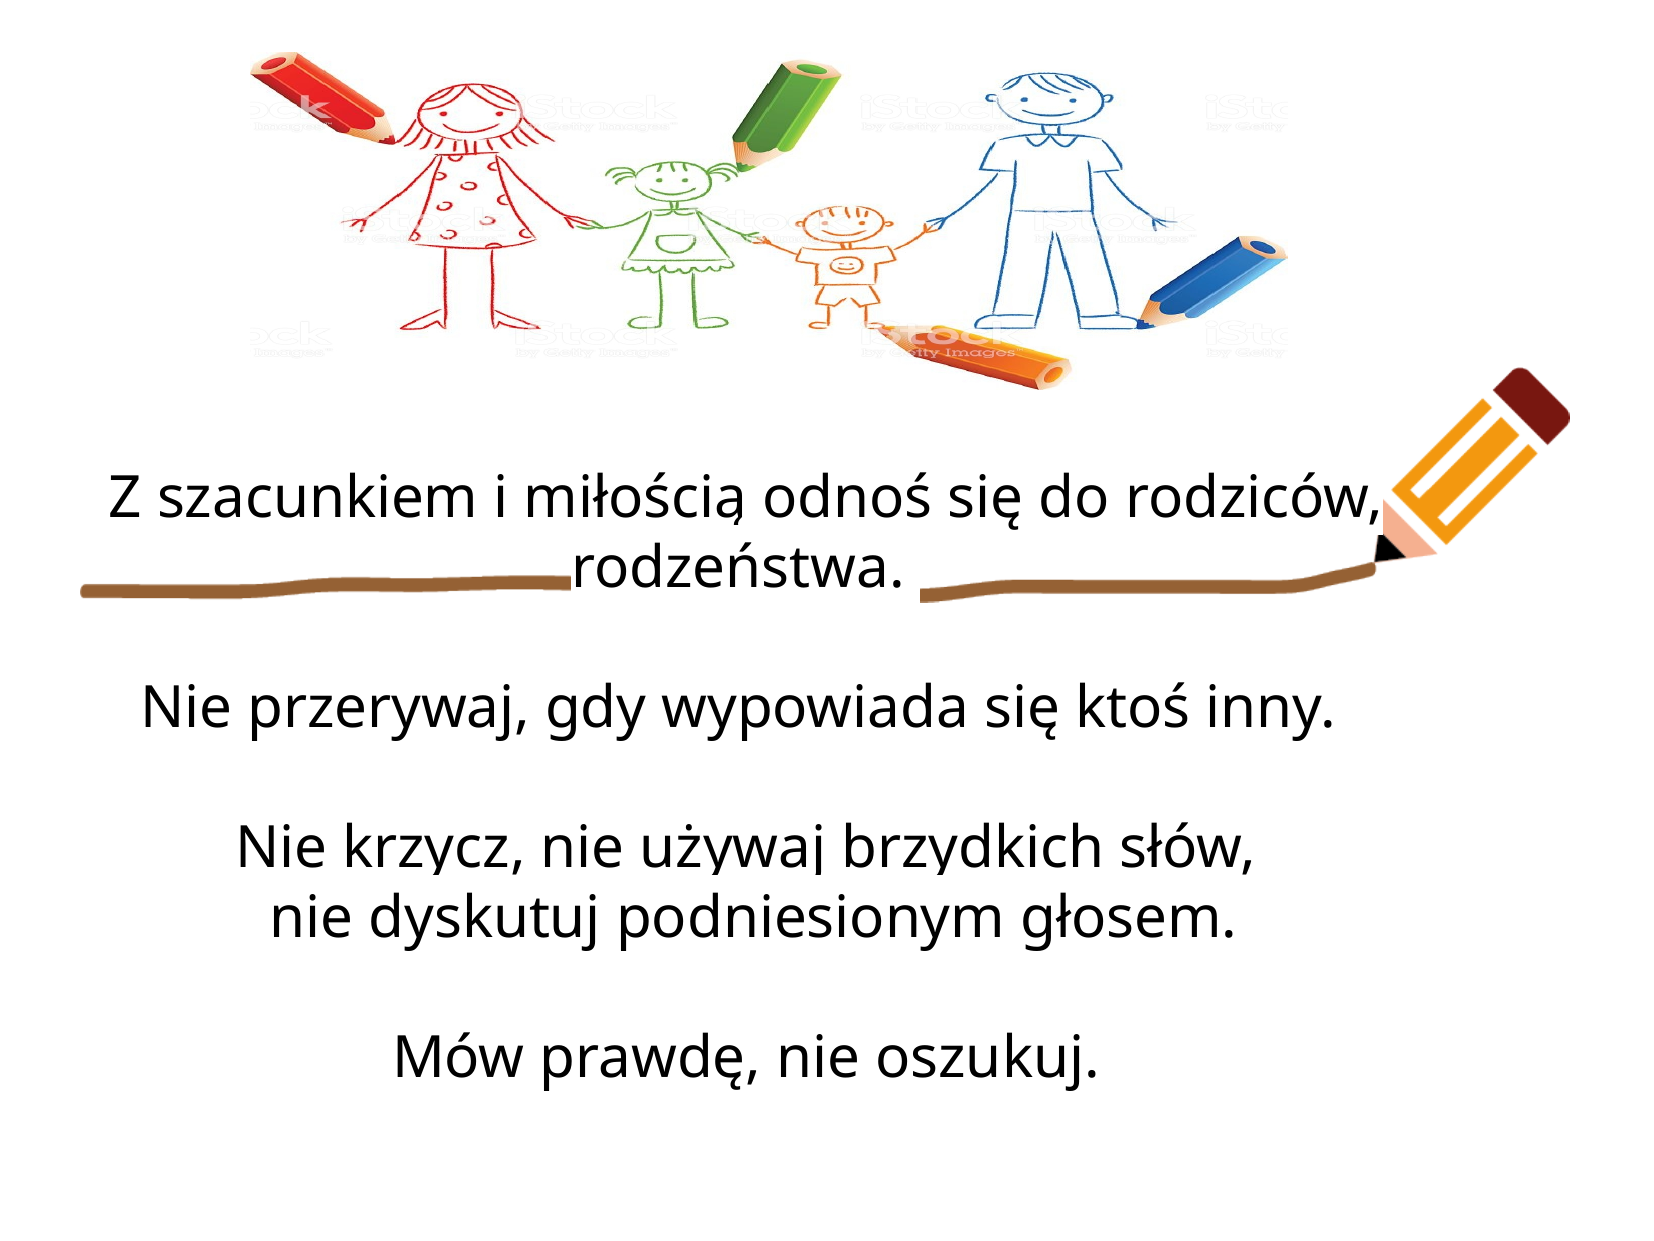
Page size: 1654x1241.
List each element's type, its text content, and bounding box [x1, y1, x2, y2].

picture [250, 52, 1288, 390]
title Z szacunkiem i miłością odnoś się do rodziców, rodzeństwa. Nie przerywaj, gdy wypowiada się ktoś inny. Nie krzycz, nie używaj brzydkich słów, nie dyskutuj podniesionym głosem. Mów prawdę, nie oszukuj. [97, 331, 1394, 1217]
